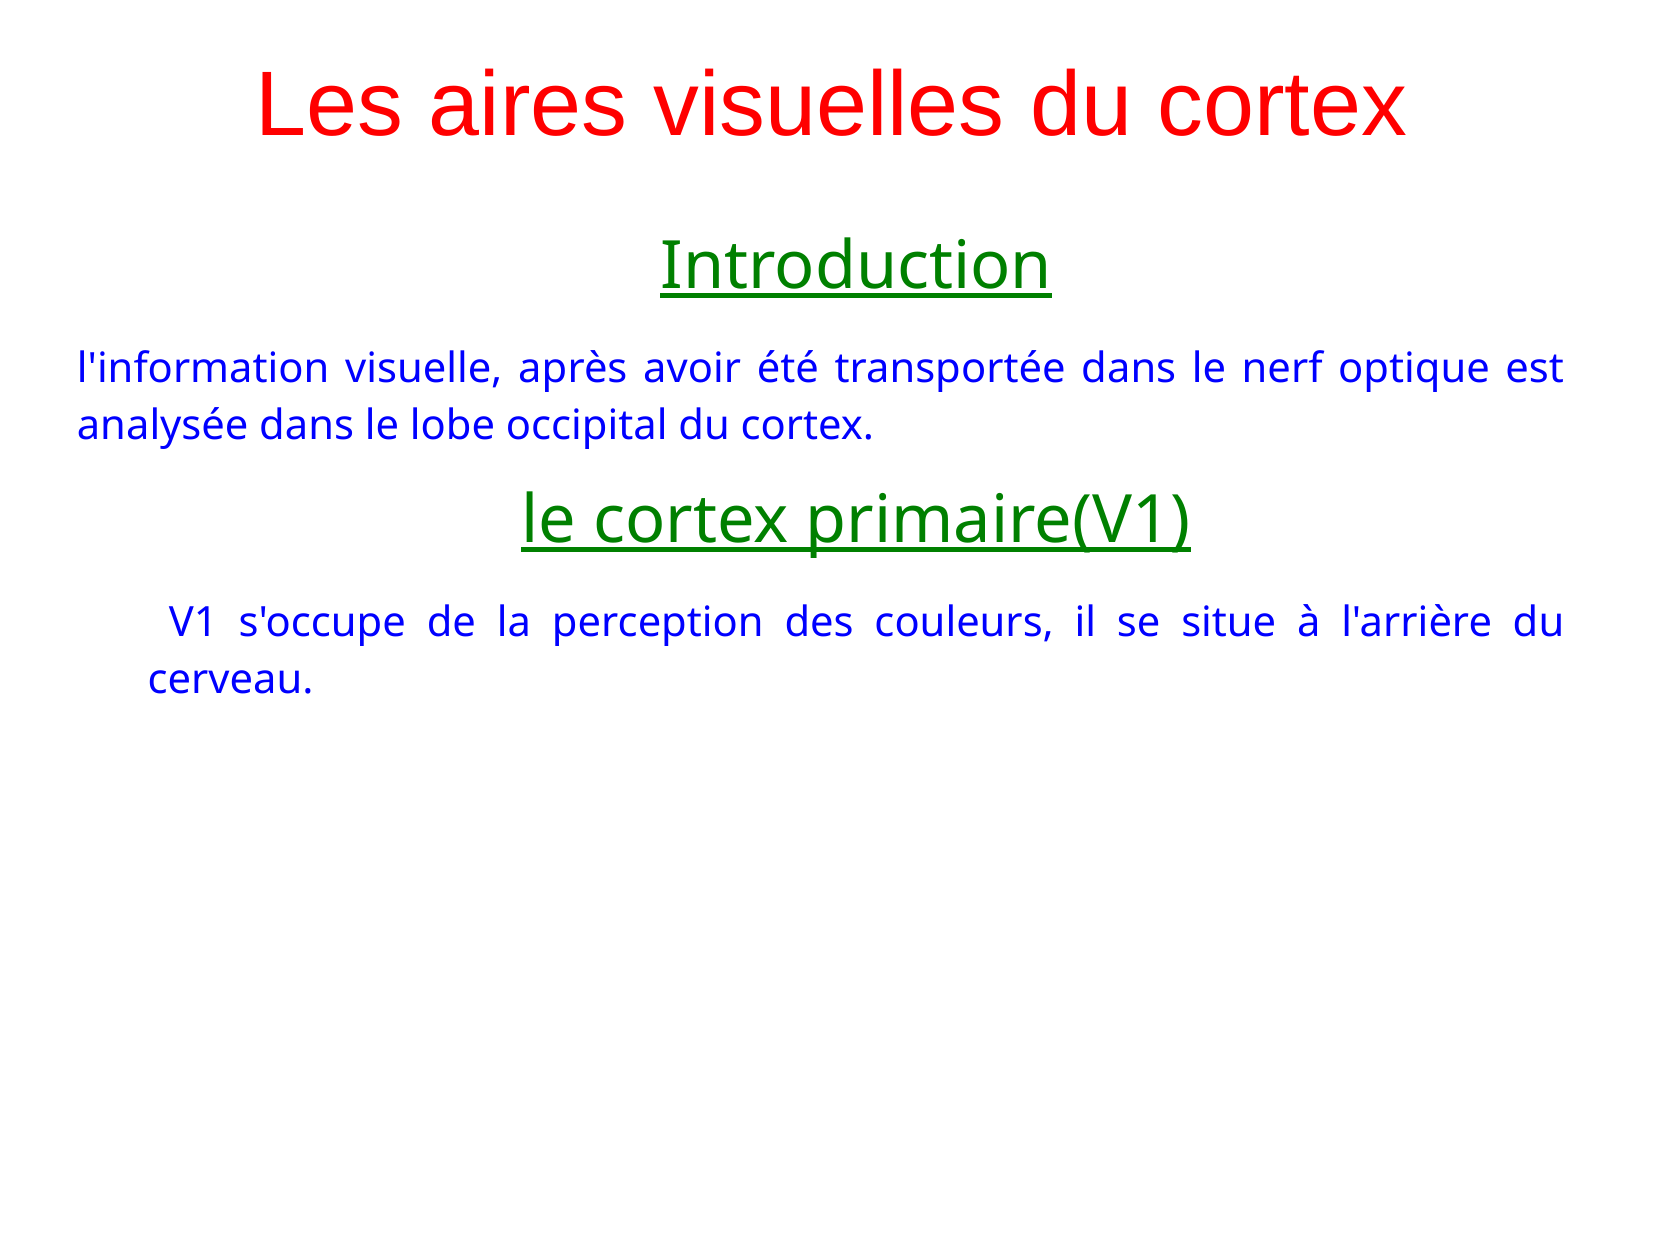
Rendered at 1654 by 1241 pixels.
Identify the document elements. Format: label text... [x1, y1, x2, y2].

title Les aires visuelles du cortex [88, 0, 1577, 208]
list le cortex primaire(V1) V1 s'occupe de la perception des couleurs, il se situe à l'arrière du cerveau. [76, 471, 1566, 739]
list Introduction l'information visuelle, après avoir été transportée dans le nerf optique est analysée dans le lobe occipital du cortex. [76, 217, 1565, 471]
